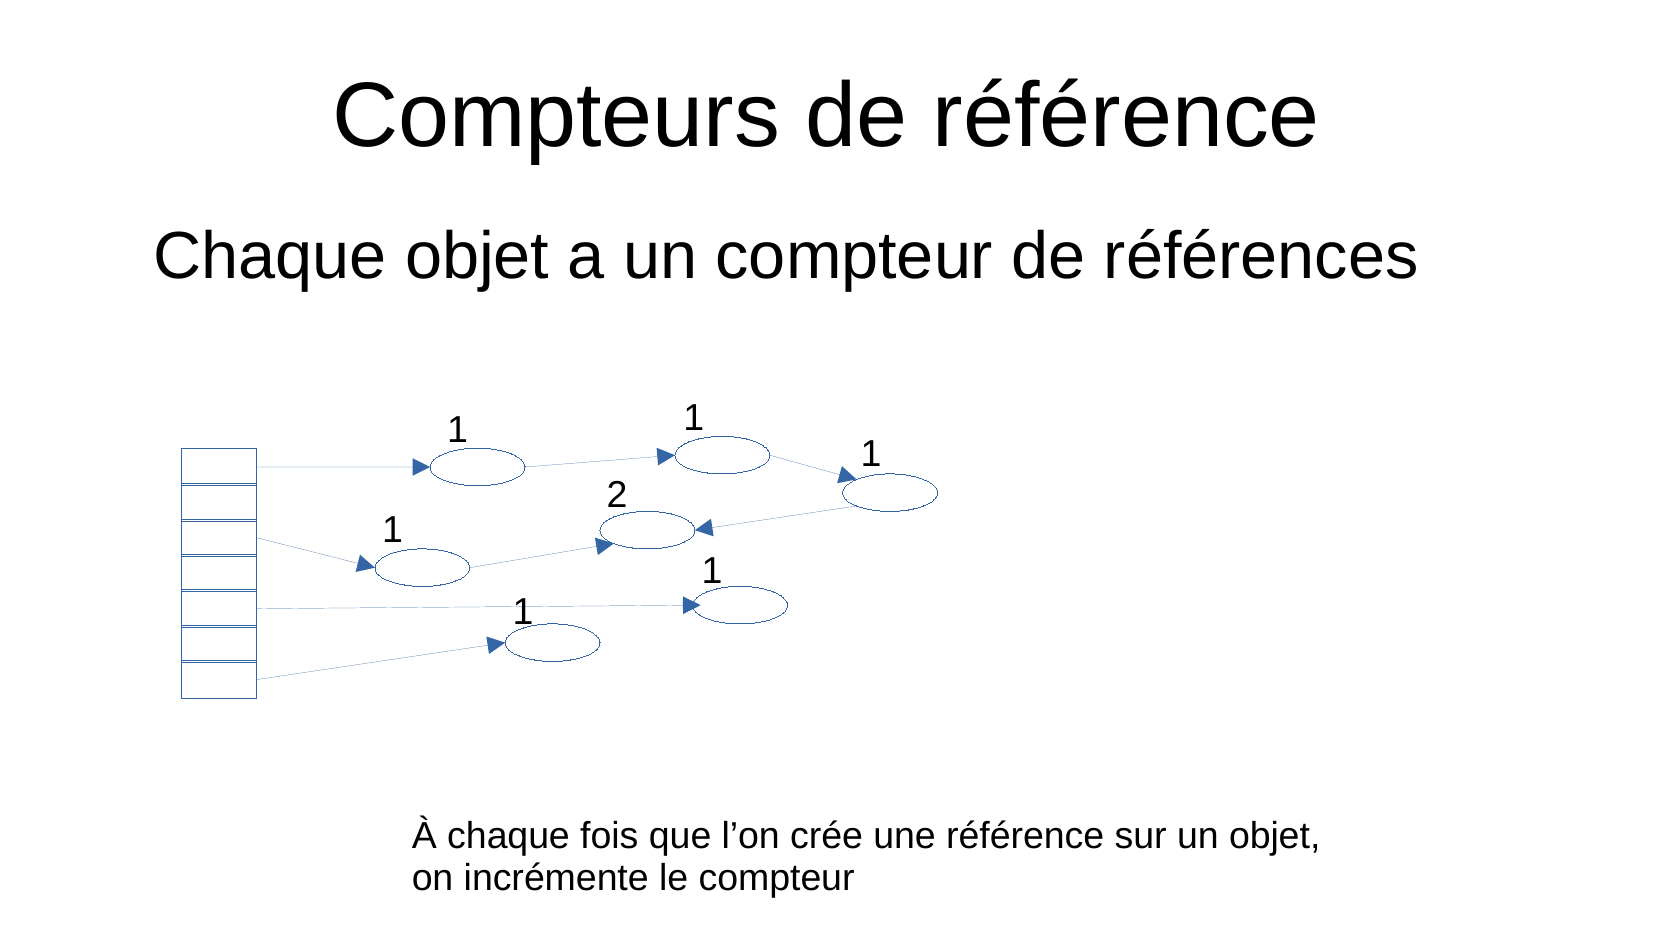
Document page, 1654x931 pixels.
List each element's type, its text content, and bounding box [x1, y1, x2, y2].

text_box 2 [591, 465, 643, 523]
text_box 1 [497, 583, 549, 641]
text_box À chaque fois que l’on crée une référence sur un objet, on incrémente le compteur [397, 807, 1338, 907]
text_box 1 [432, 400, 483, 458]
title Compteurs de référence [82, 37, 1571, 193]
text_box 1 [686, 542, 738, 599]
text_box 1 [367, 501, 418, 559]
text_box 1 [845, 424, 897, 482]
list Chaque objet a un compteur de références [82, 217, 1571, 451]
text_box 1 [668, 389, 720, 446]
